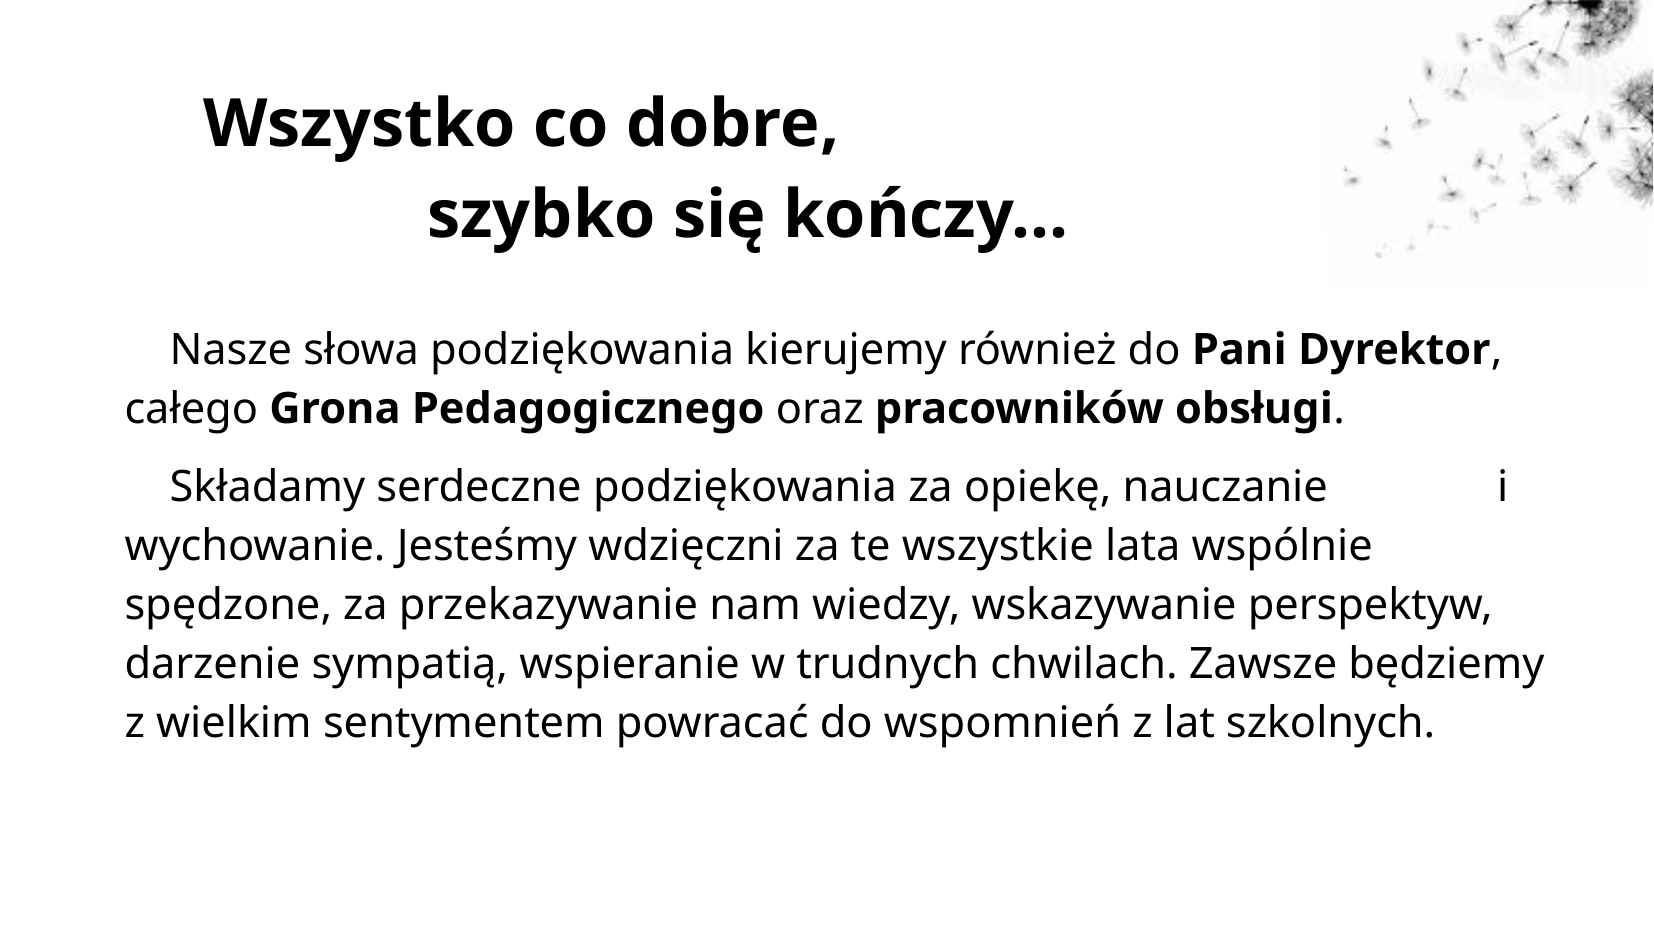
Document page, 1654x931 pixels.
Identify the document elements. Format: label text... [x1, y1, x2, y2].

list Nasze słowa podziękowania kierujemy również do Pani Dyrektor, całego Grona Pedagogicznego oraz pracowników obsługi. Składamy serdeczne podziękowania za opiekę, nauczanie i wychowanie. Jesteśmy wdzięczni za te wszystkie lata wspólnie spędzone, za przekazywanie nam wiedzy, wskazywanie perspektyw, darzenie sympatią, wspieranie w trudnych chwilach. Zawsze będziemy z wielkim sentymentem powracać do wspomnień z lat szkolnych. [78, 240, 1567, 811]
picture [1320, 0, 1654, 293]
title Wszystko co dobre, szybko się kończy... [82, 60, 1320, 240]
